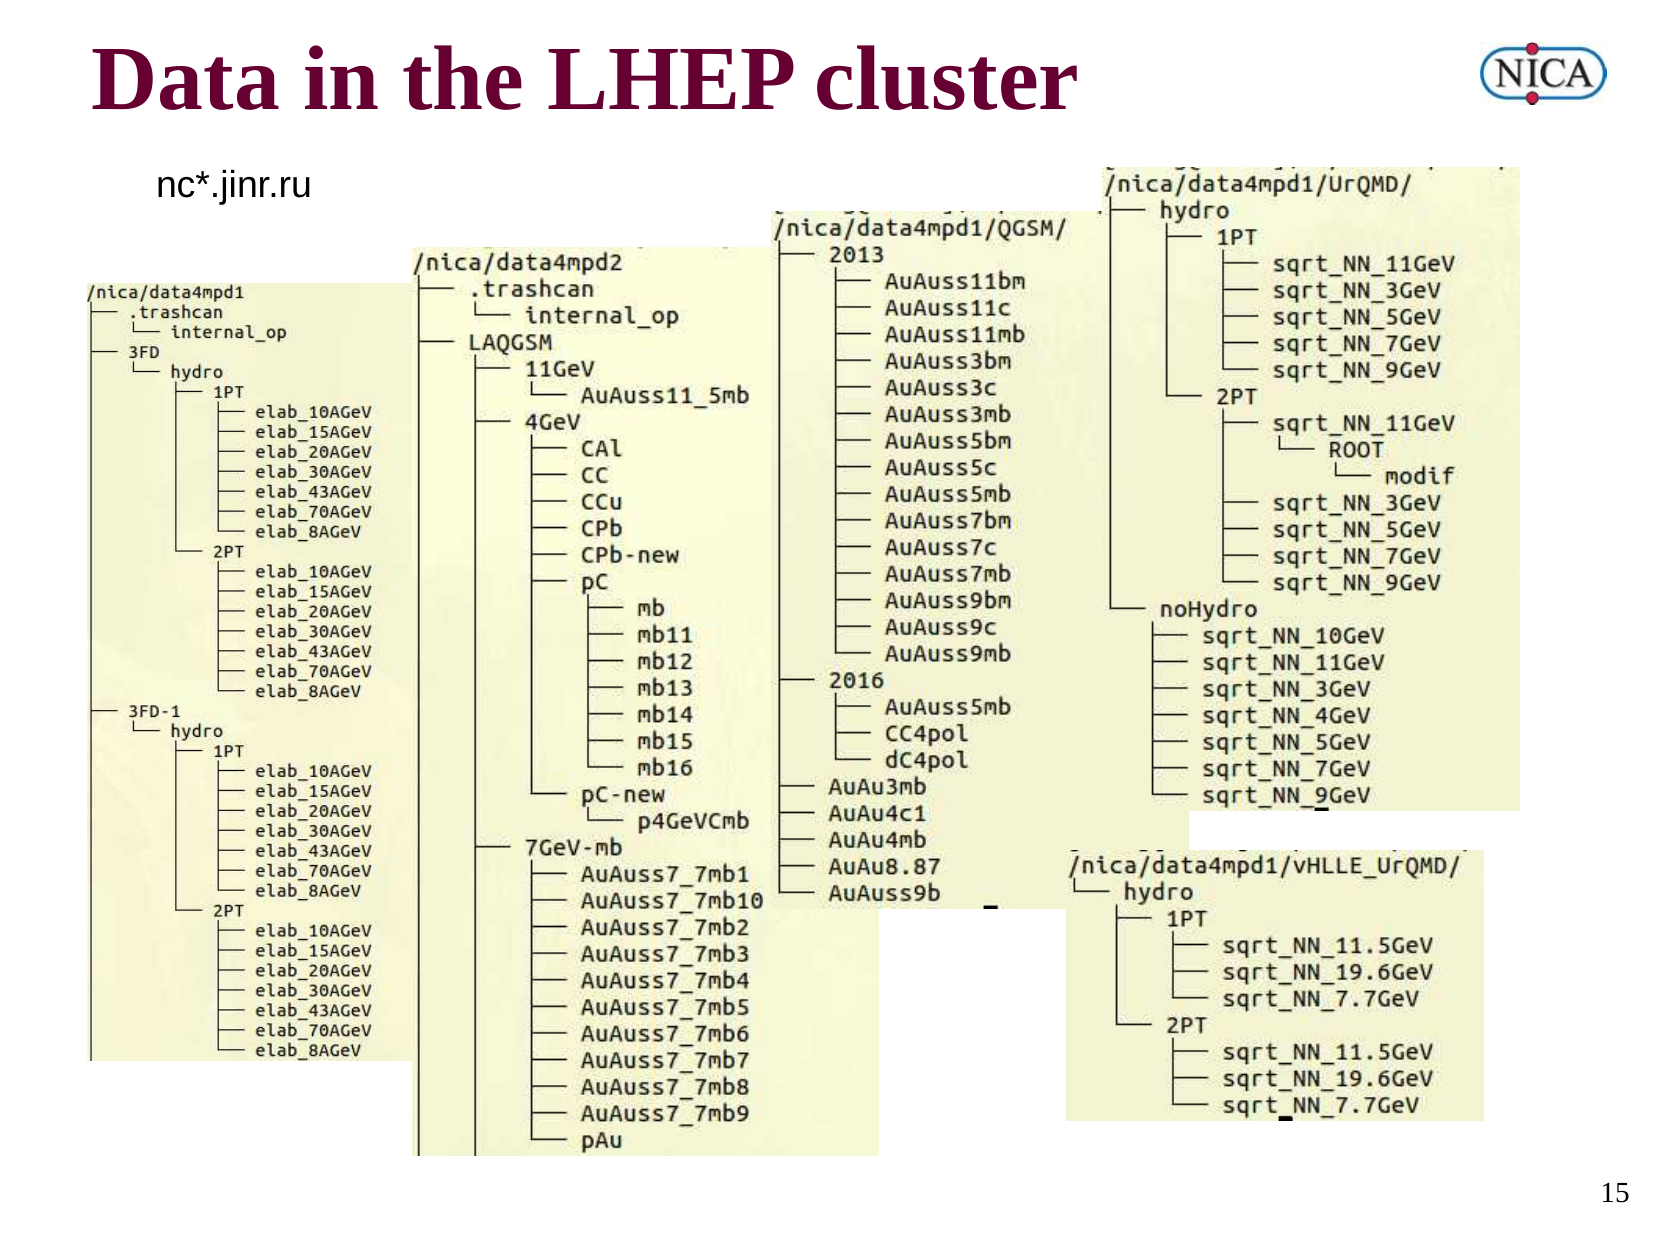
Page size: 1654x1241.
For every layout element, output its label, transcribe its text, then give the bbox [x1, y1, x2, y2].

text_box nc*.jinr.ru [141, 156, 487, 217]
text_box Data in the LHEP cluster [76, 19, 1565, 137]
picture [1565, 42, 1607, 105]
picture [87, 167, 1520, 1156]
